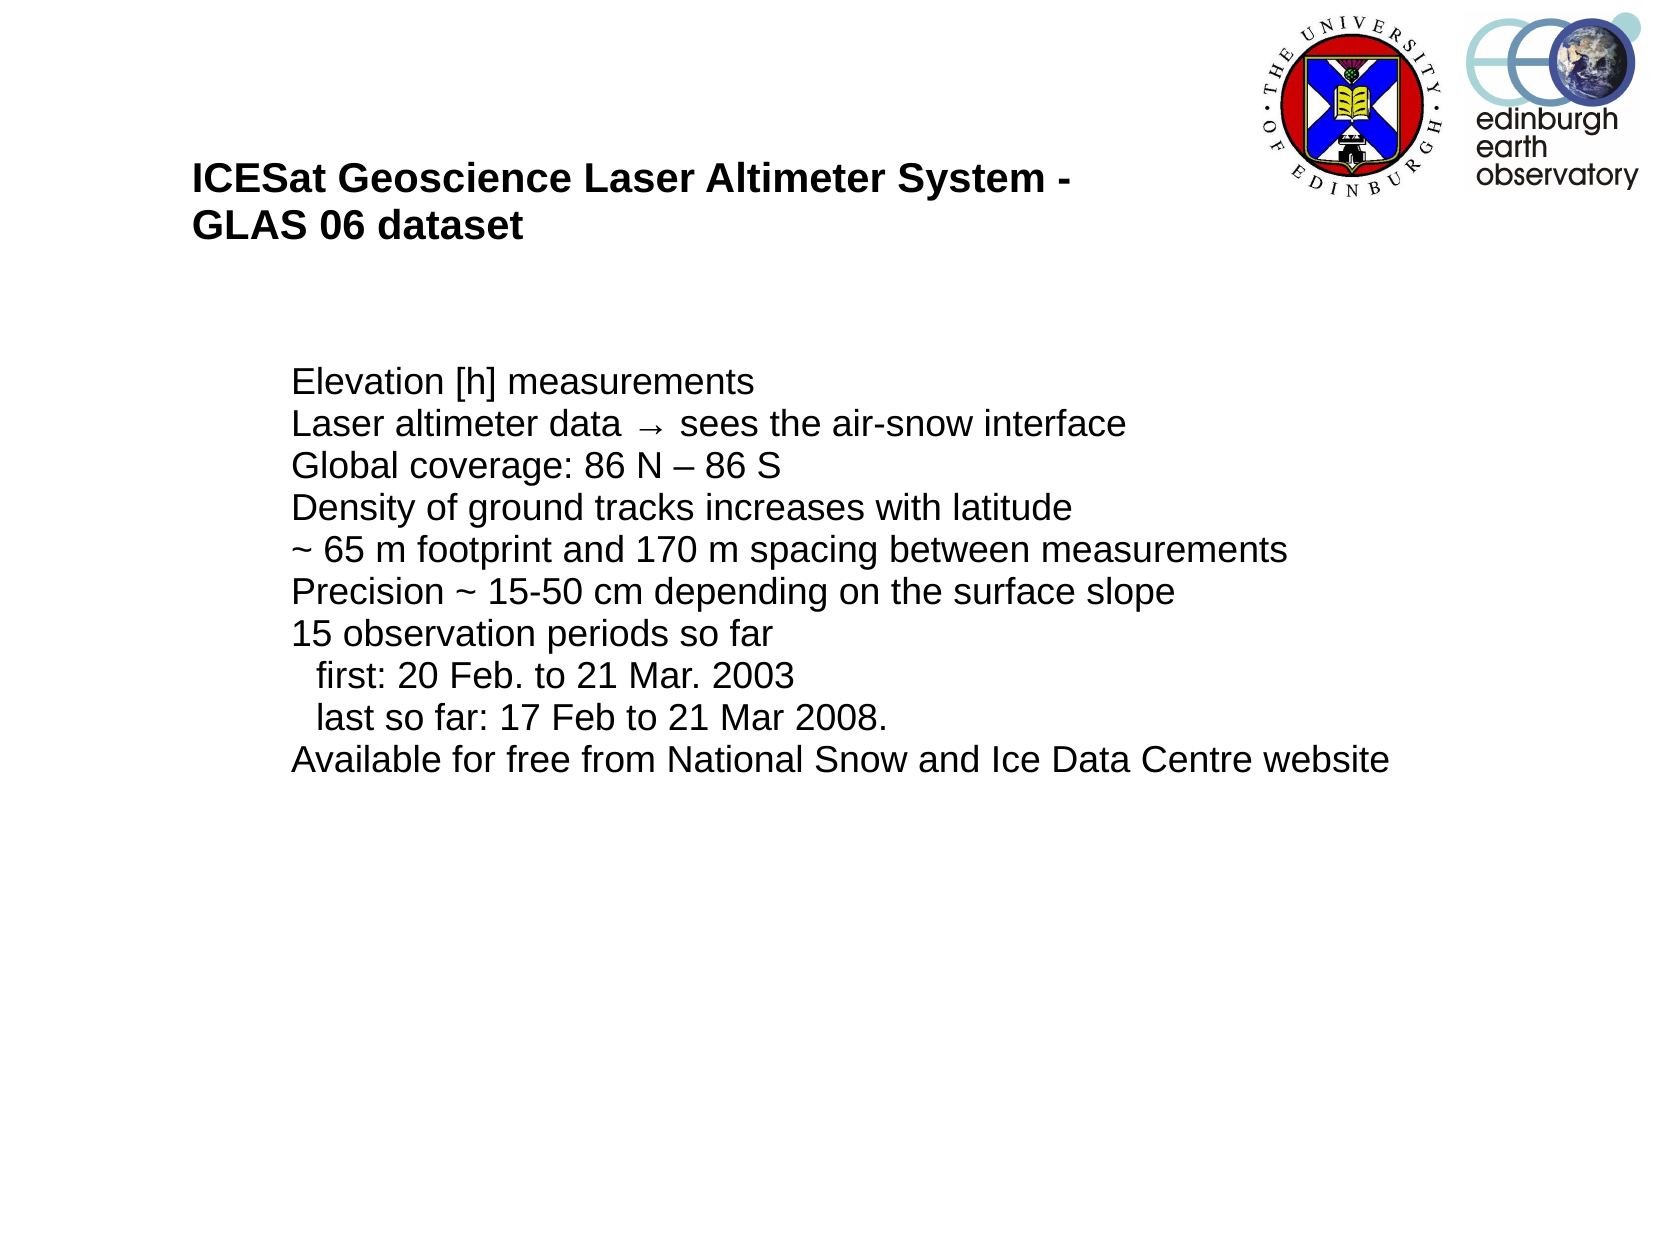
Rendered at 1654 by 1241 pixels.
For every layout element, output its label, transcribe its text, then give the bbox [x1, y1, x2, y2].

picture [1464, 11, 1642, 191]
picture [1258, 10, 1447, 201]
text_box ICESat Geoscience Laser Altimeter System - GLAS 06 dataset [177, 147, 1088, 271]
text_box Elevation [h] measurements Laser altimeter data → sees the air-snow interface Global coverage: 86 N – 86 S Density of ground tracks increases with latitude ~ 65 m footprint and 170 m spacing between measurements Precision ~ 15-50 cm depending on the surface slope 15 observation periods so far first: 20 Feb. to 21 Mar. 2003 last so far: 17 Feb to 21 Mar 2008. Available for free from National Snow and Ice Data Centre website [265, 353, 1654, 833]
